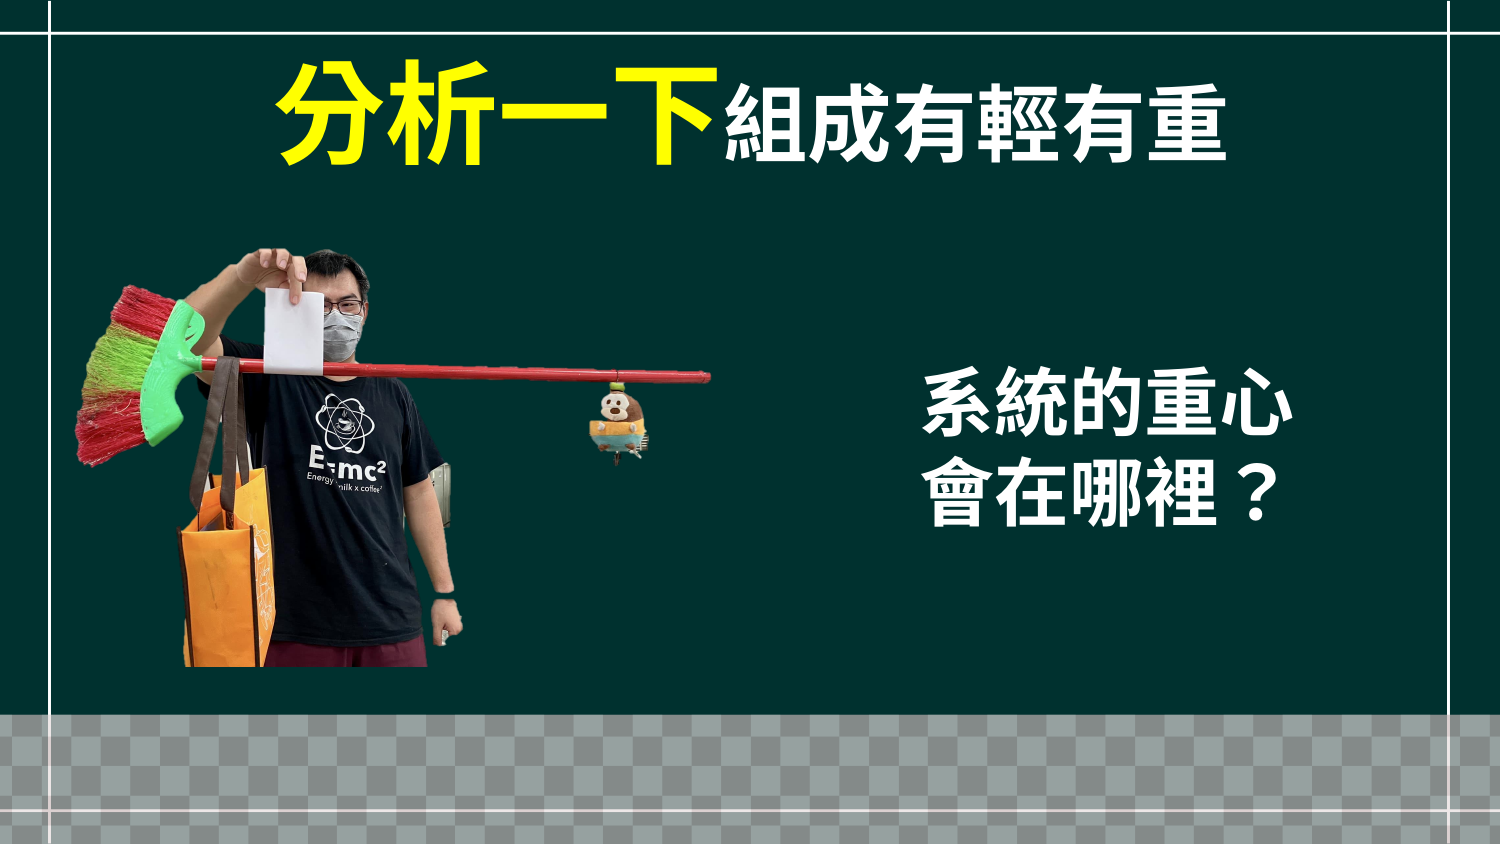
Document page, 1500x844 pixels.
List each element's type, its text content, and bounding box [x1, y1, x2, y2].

text_box 分析一下組成有輕有重 [106, 35, 1397, 185]
picture [64, 223, 735, 667]
text_box 系統的重心 會在哪裡？ [904, 348, 1331, 543]
